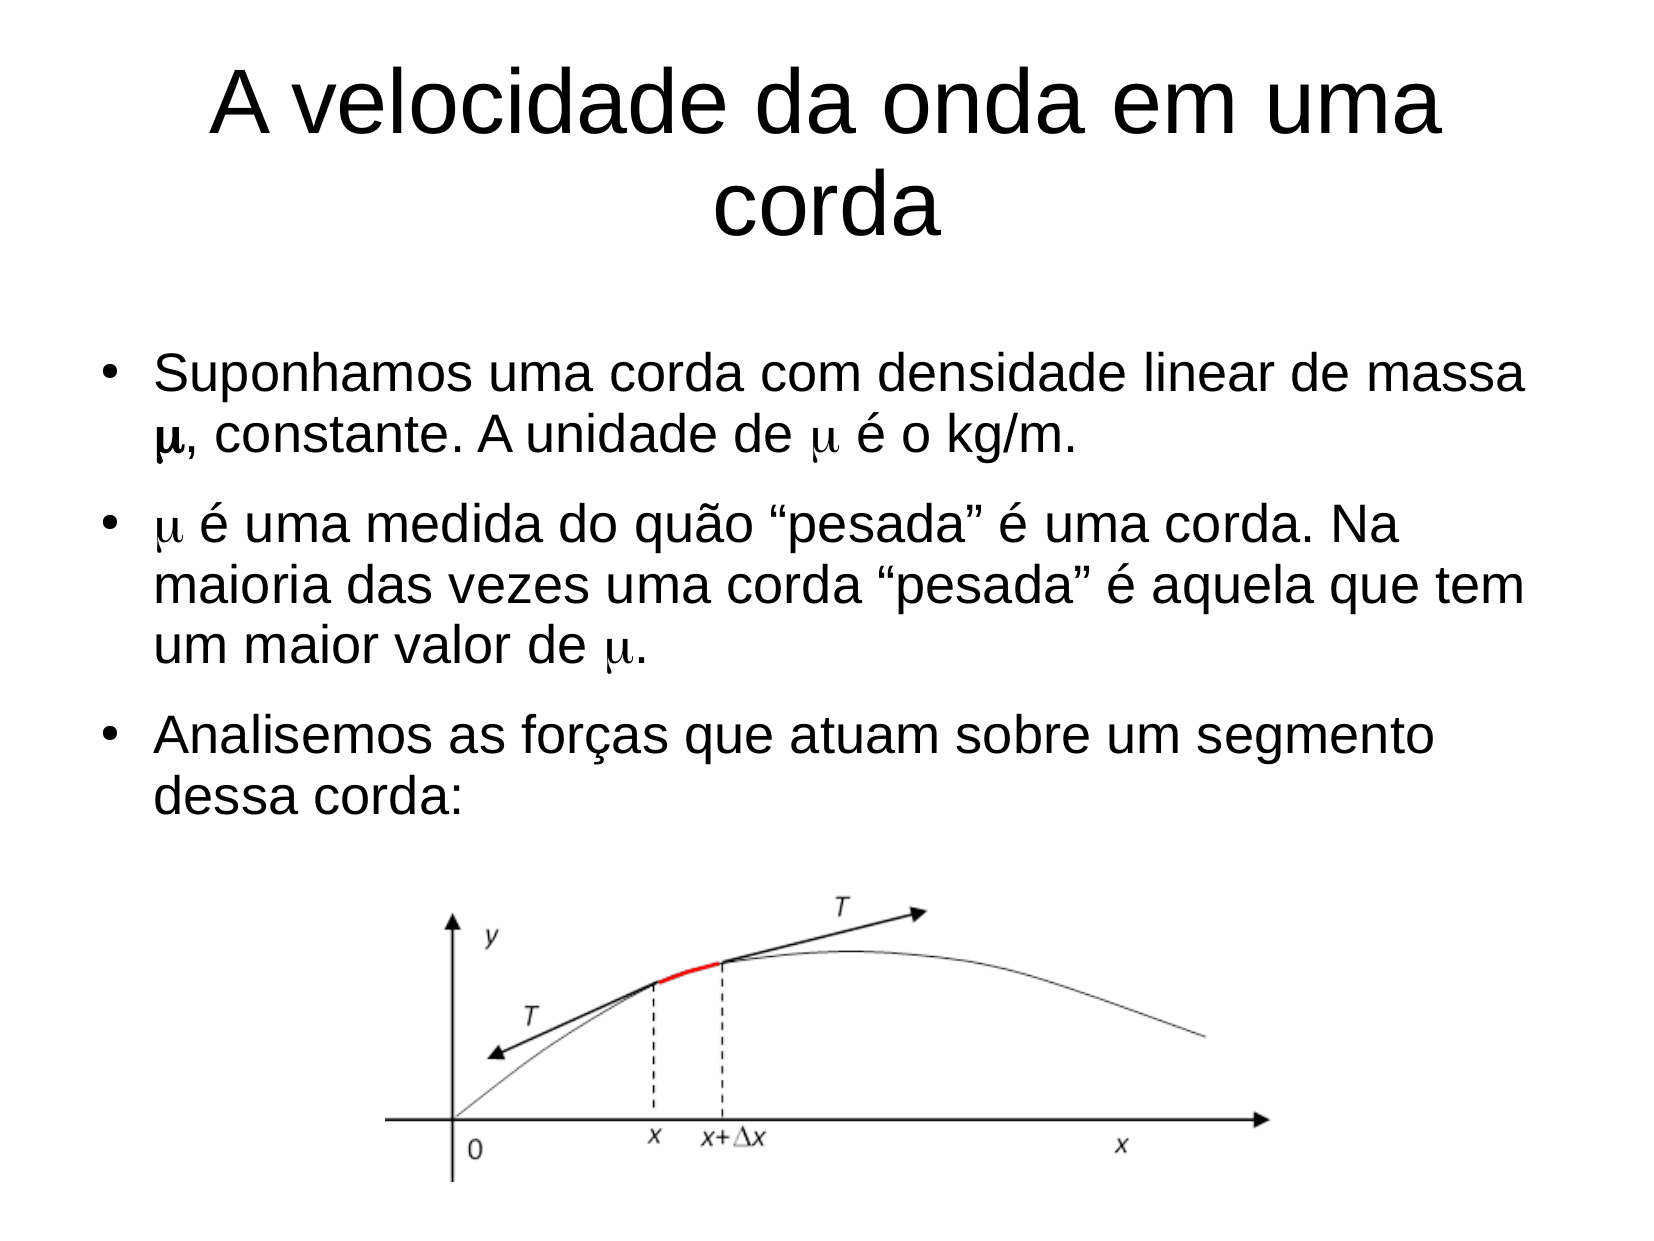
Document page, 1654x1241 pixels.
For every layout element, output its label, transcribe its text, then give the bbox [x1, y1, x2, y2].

title A velocidade da onda em uma corda [82, 49, 1571, 257]
list Suponhamos uma corda com densidade linear de massa m, constante. A unidade de m é o kg/m. m é uma medida do quão “pesada” é uma corda. Na maioria das vezes uma corda “pesada” é aquela que tem um maior valor de m. Analisemos as forças que atuam sobre um segmento dessa corda: [82, 342, 1571, 1175]
picture [385, 875, 1323, 1182]
